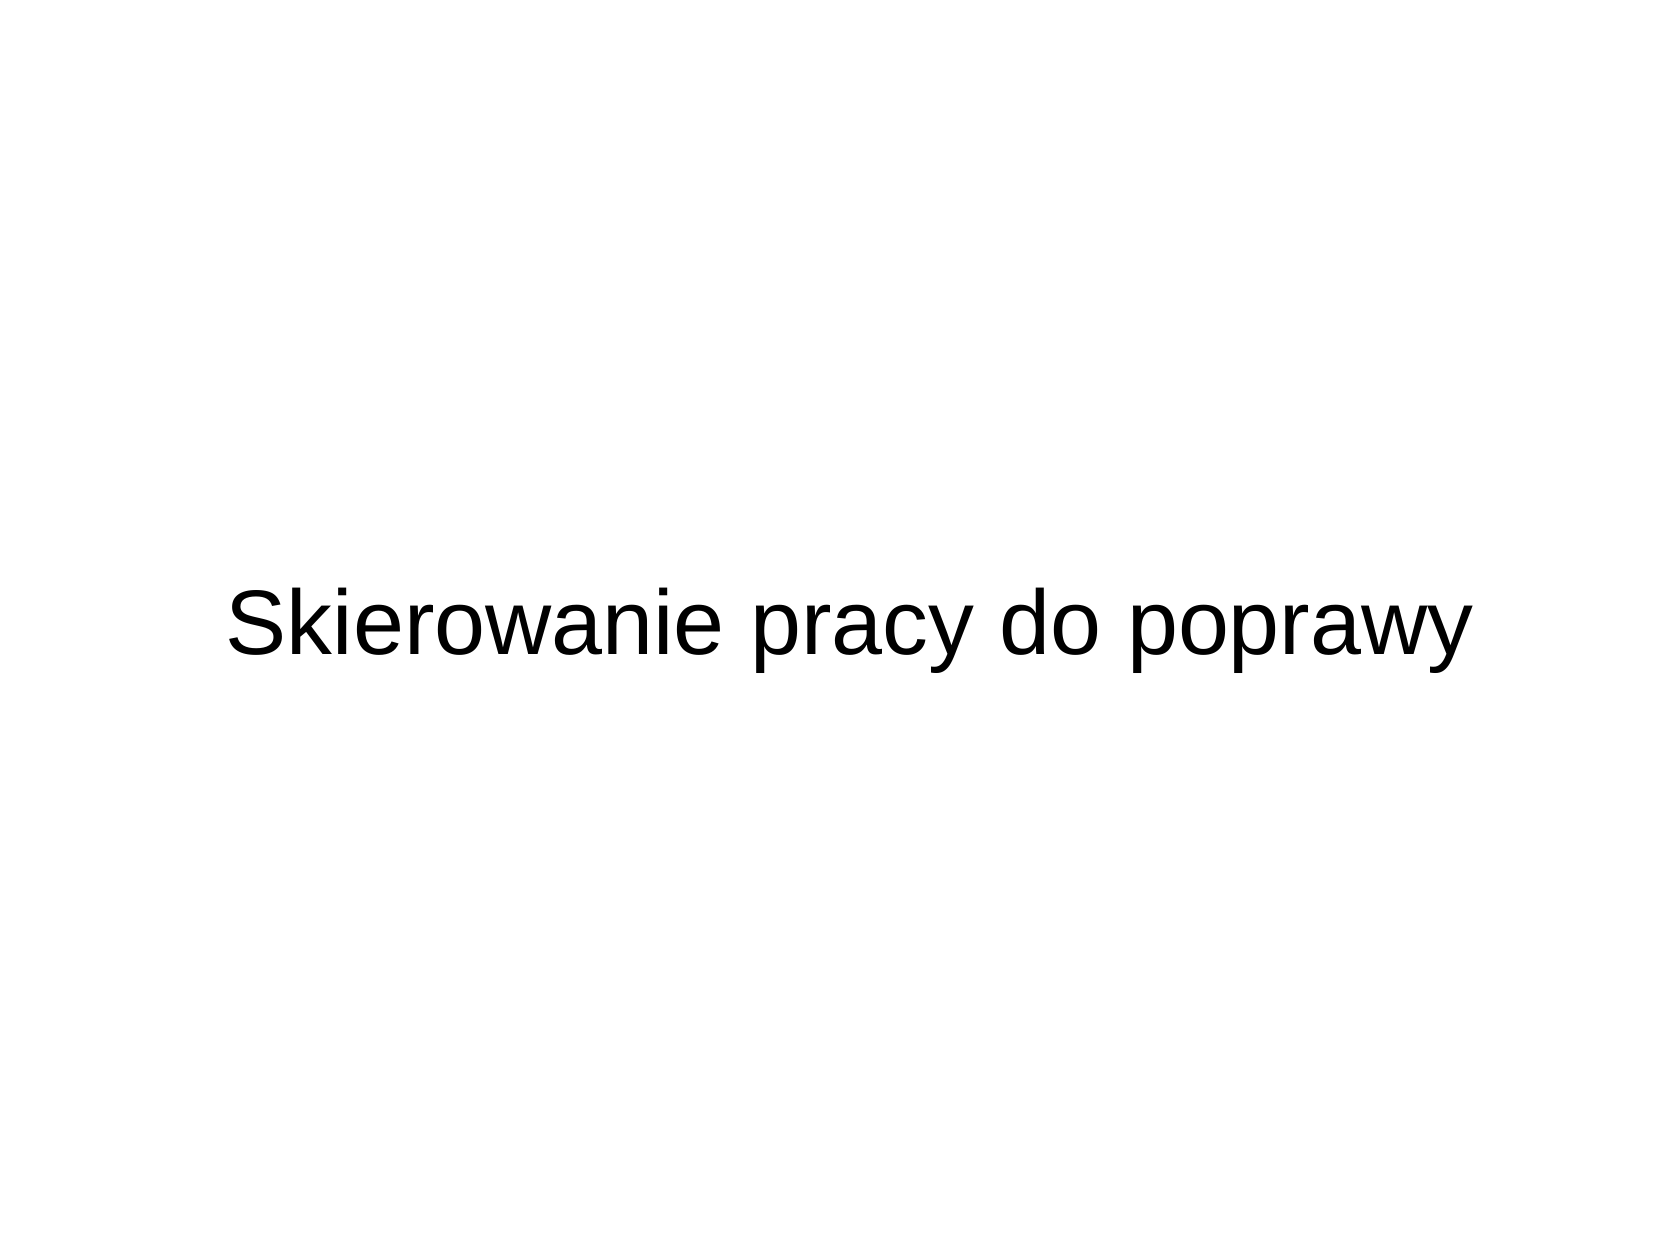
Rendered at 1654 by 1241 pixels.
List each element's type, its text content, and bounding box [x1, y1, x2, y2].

title Skierowanie pracy do poprawy [106, 519, 1595, 727]
